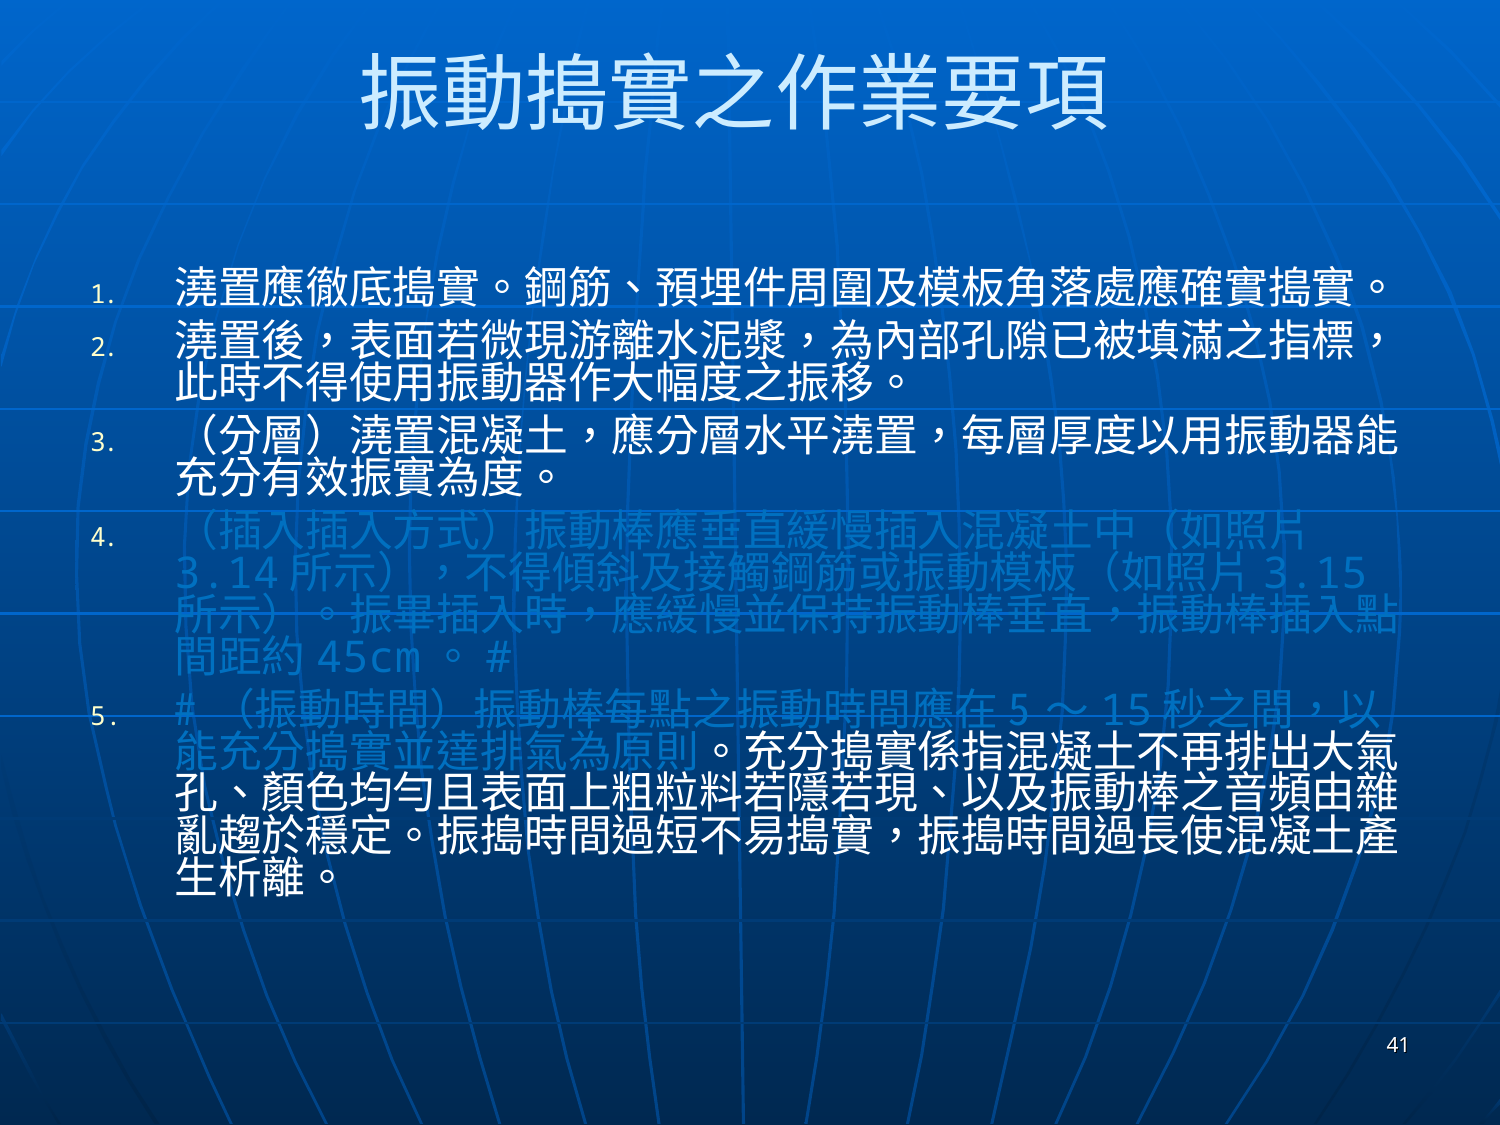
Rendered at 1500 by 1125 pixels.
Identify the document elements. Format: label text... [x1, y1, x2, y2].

text_box <編號> [1074, 1024, 1426, 1100]
list 澆置應徹底搗實。鋼筋、預埋件周圍及模板角落處應確實搗實。 澆置後，表面若微現游離水泥漿，為內部孔隙已被填滿之指標，此時不得使用振動器作大幅度之振移。 （分層）澆置混凝土，應分層水平澆置，每層厚度以用振動器能充分有效振實為度。 （插入插入方式）振動棒應垂直緩慢插入混凝土中（如照片3.14所示），不得傾斜及接觸鋼筋或振動模板（如照片3.15所示）。振畢插入時，應緩慢並保持振動棒垂直，振動棒插入點間距約45cm。# #（振動時間）振動棒每點之振動時間應在5～15秒之間，以能充分搗實並達排氣為原則。充分搗實係指混凝土不再排出大氣孔、顏色均勻且表面上粗粒料若隱若現、以及振動棒之音頻由雜亂趨於穩定。振搗時間過短不易搗實，振搗時間過長使混凝土產生析離。 [75, 262, 1426, 1006]
title 振動搗實之作業要項 [58, 46, 1409, 235]
